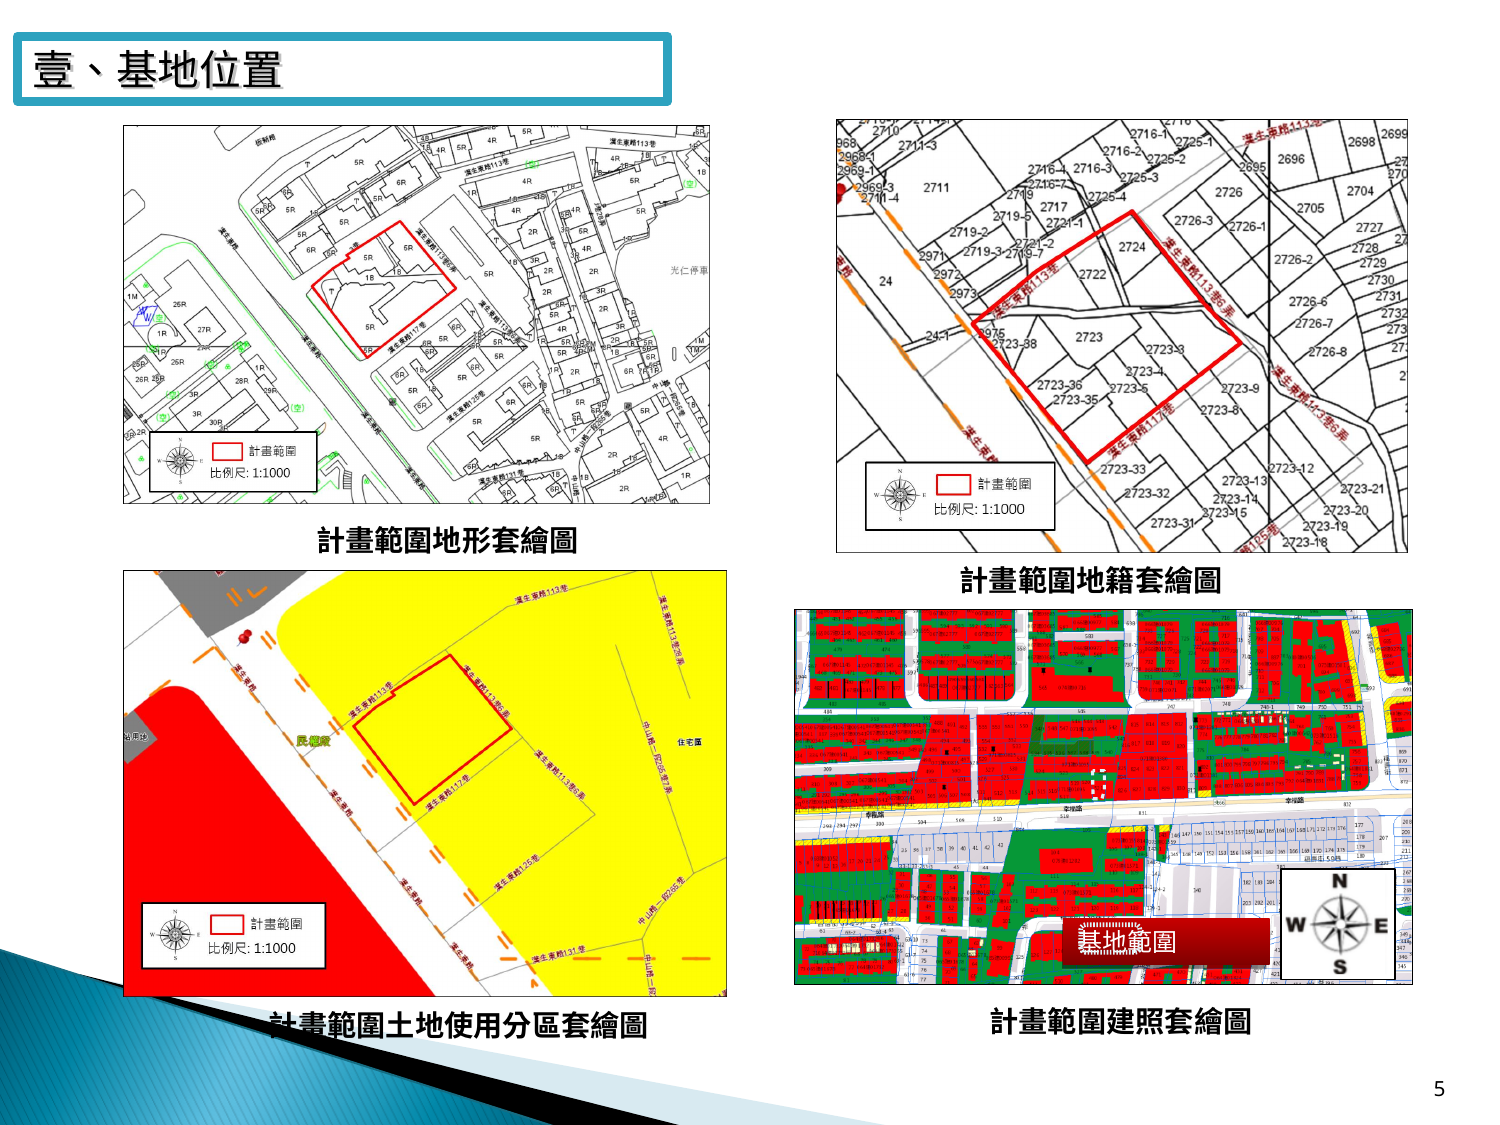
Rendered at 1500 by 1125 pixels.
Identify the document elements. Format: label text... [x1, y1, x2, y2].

text_box 計畫範圍地形套繪圖 [301, 515, 597, 566]
text_box 壹、基地位置 [18, 36, 667, 101]
picture [795, 610, 1412, 984]
text_box 計畫範圍建照套繪圖 [974, 996, 1270, 1047]
picture [123, 570, 727, 997]
picture [836, 119, 1408, 553]
picture [123, 125, 710, 504]
text_box 5 [1418, 1051, 1479, 1112]
text_box 基地範圍 [1062, 918, 1270, 965]
text_box 計畫範圍土地使用分區套繪圖 [253, 999, 668, 1051]
text_box 計畫範圍地籍套繪圖 [944, 554, 1241, 606]
